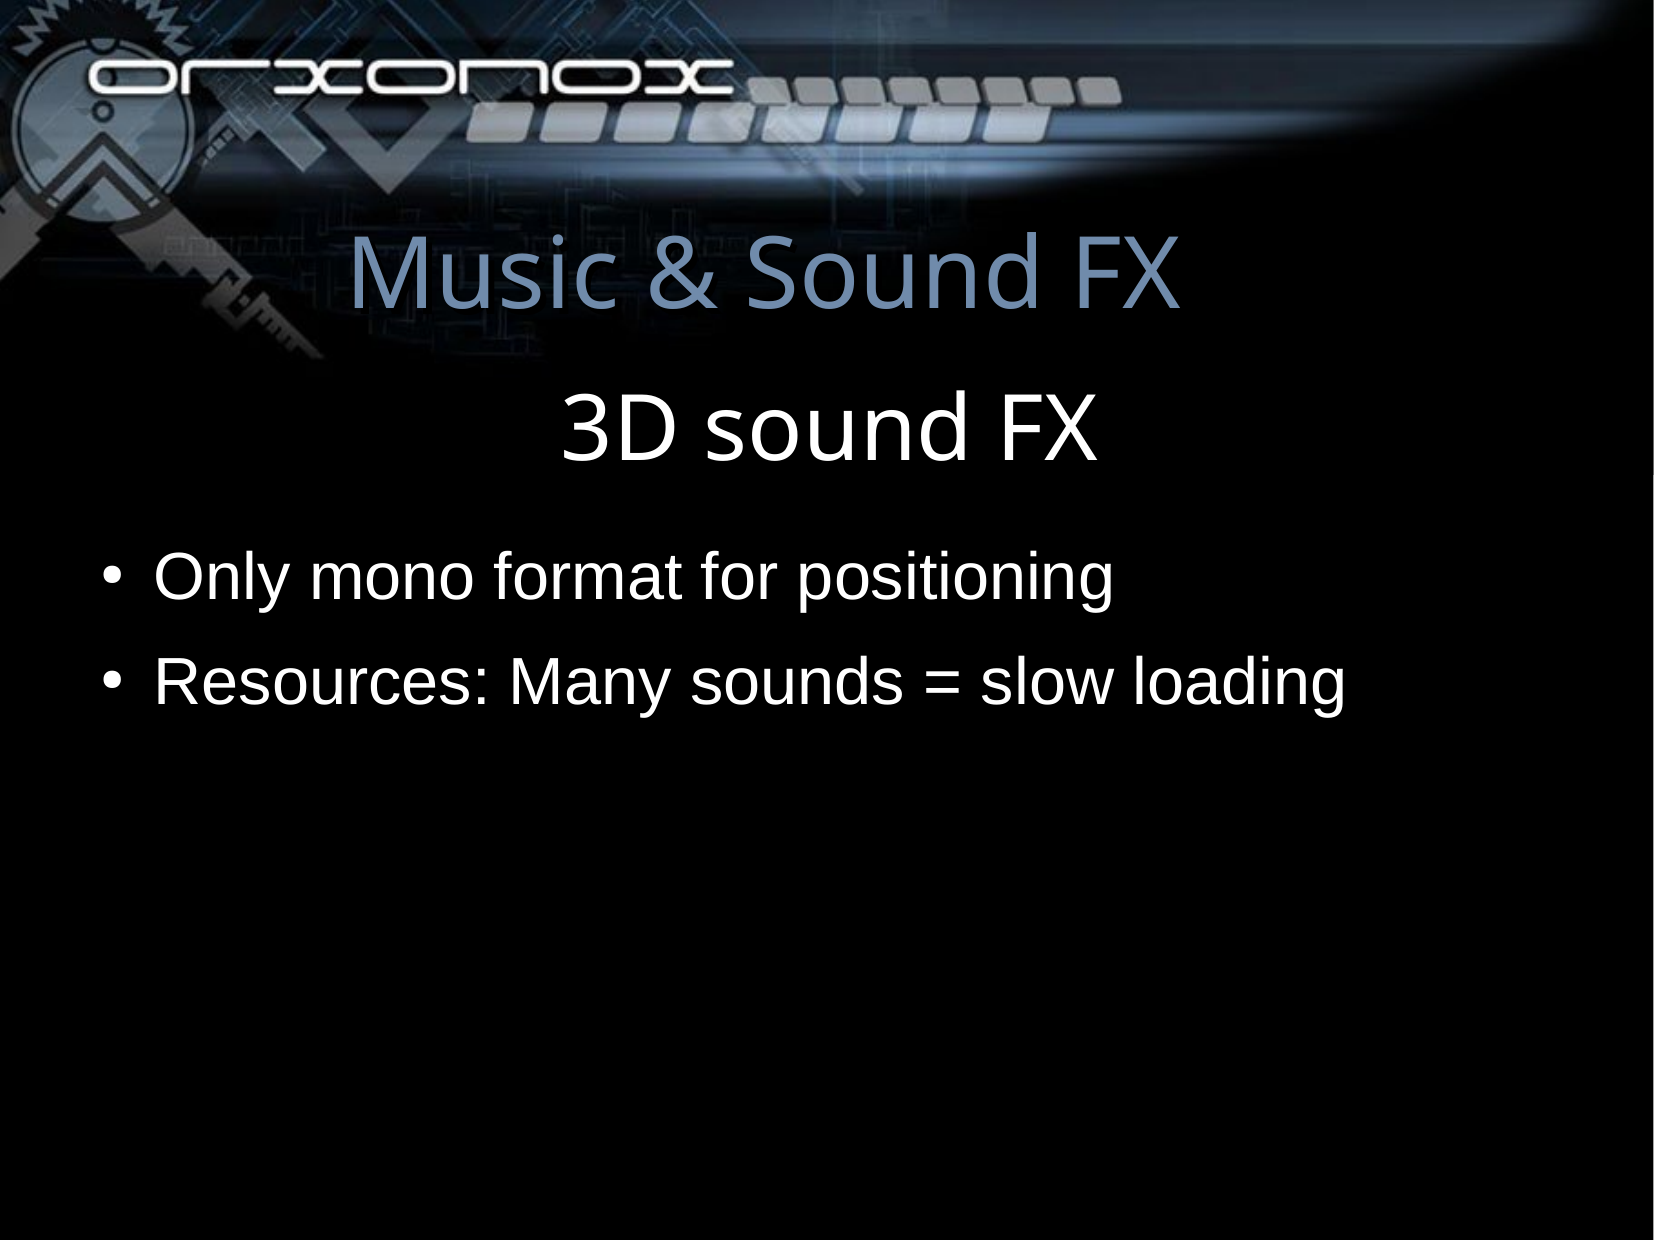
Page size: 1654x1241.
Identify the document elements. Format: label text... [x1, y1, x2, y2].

title 3D sound FX [88, 354, 1571, 497]
list Only mono format for positioning Resources: Many sounds = slow loading [82, 539, 1571, 1177]
picture [0, 0, 1654, 475]
text_box Music & Sound FX [330, 194, 1306, 326]
